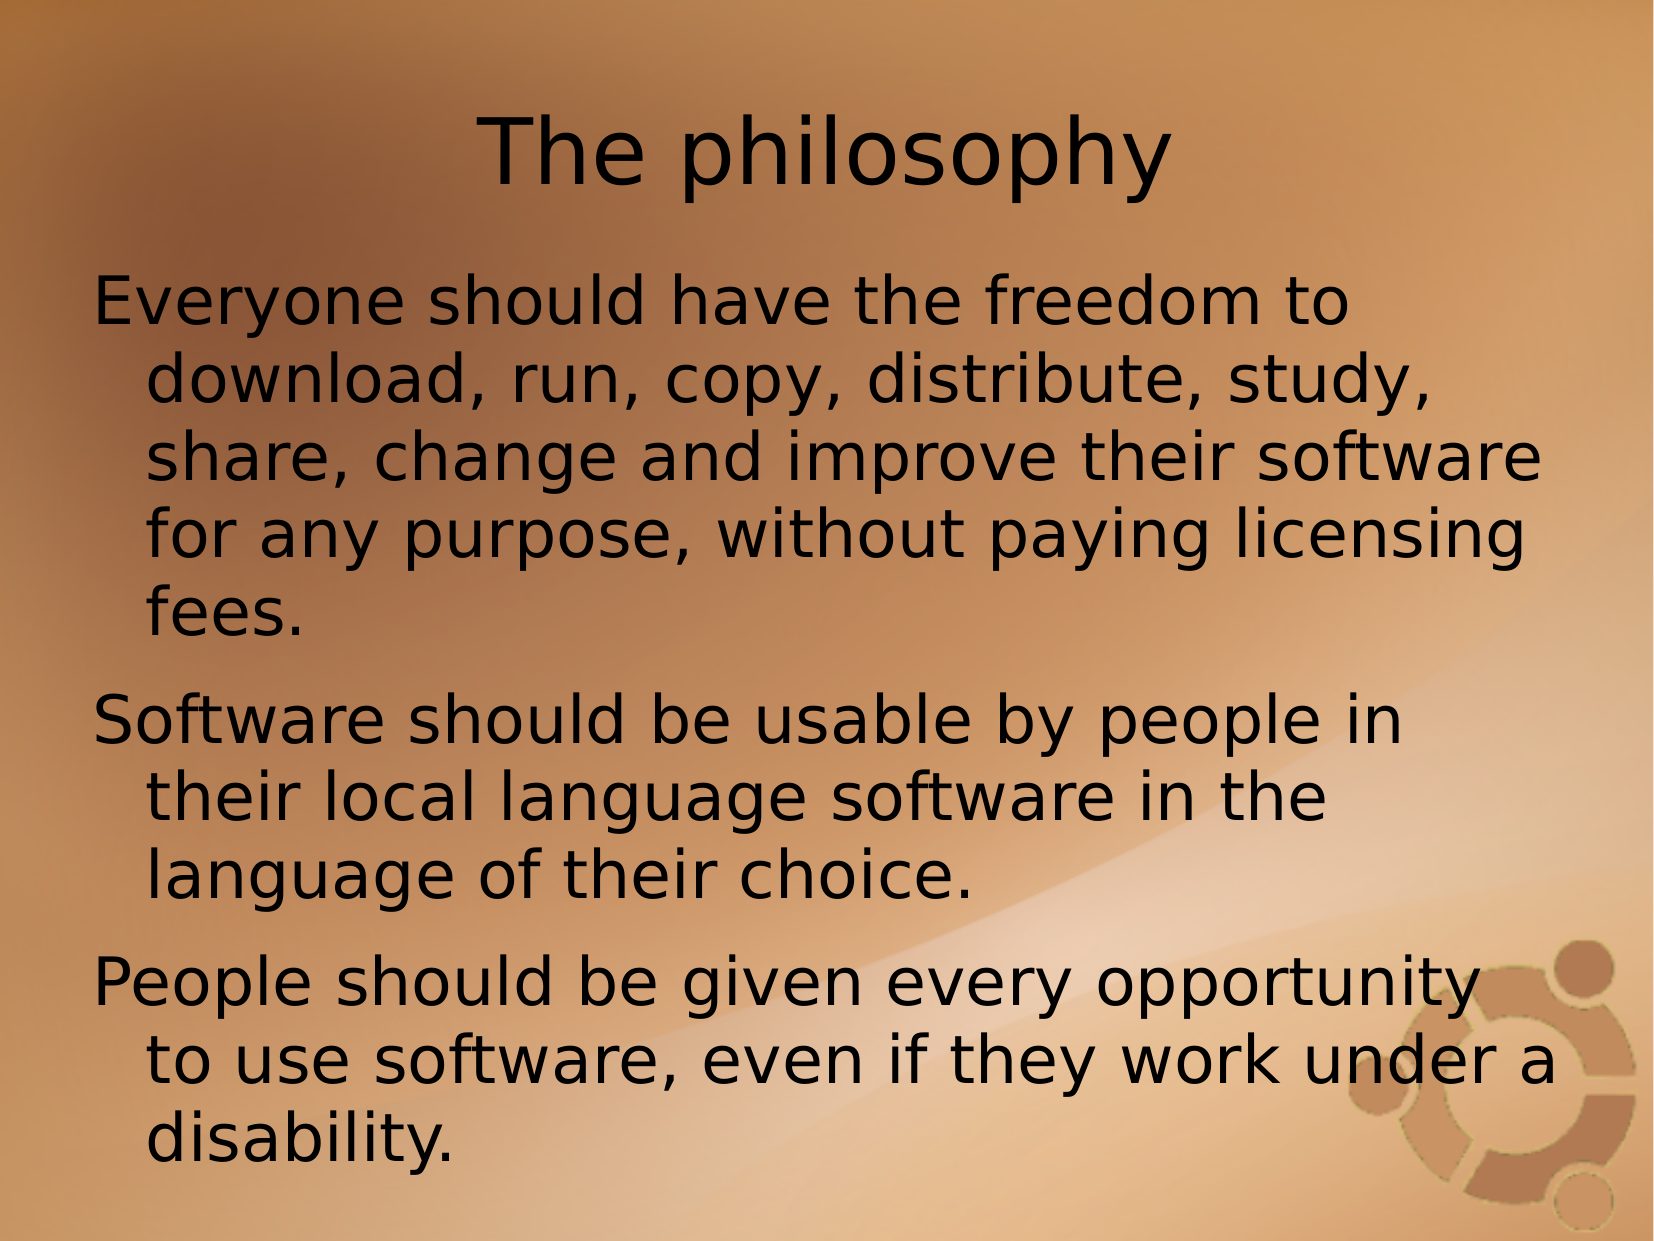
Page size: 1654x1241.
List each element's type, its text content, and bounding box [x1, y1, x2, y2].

list Everyone should have the freedom to download, run, copy, distribute, study, share, change and improve their software for any purpose, without paying licensing fees. Software should be usable by people in their local language software in the language of their choice. People should be given every opportunity to use software, even if they work under a disability. [75, 262, 1564, 1178]
picture [0, 0, 1654, 1241]
title The philosophy [82, 56, 1571, 250]
